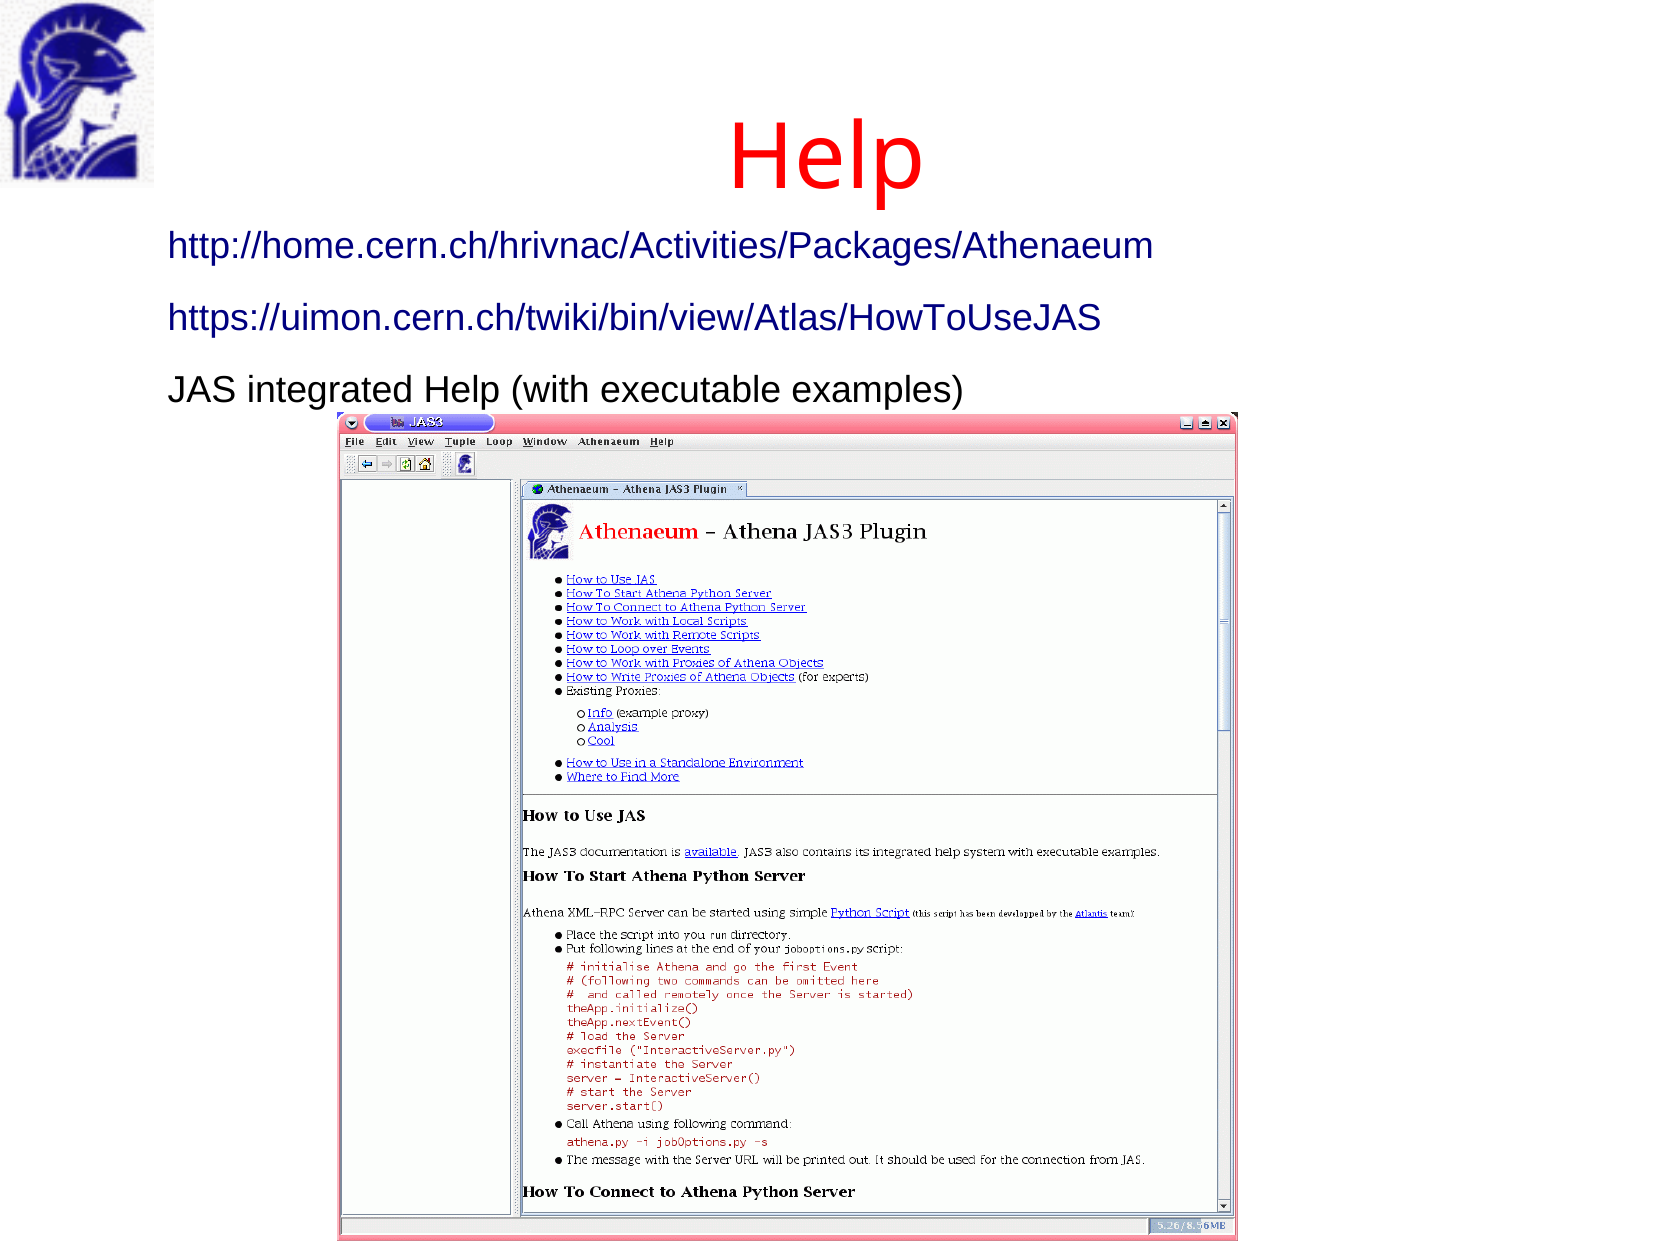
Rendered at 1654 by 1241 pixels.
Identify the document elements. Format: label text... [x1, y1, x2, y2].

picture [0, 0, 154, 188]
picture [337, 451, 1238, 1241]
list http://home.cern.ch/hrivnac/Activities/Packages/Athenaeum https://uimon.cern.ch/twiki/bin/view/Atlas/HowToUseJAS JAS integrated Help (with executable examples) [150, 225, 1426, 451]
title Help [82, 49, 1571, 257]
